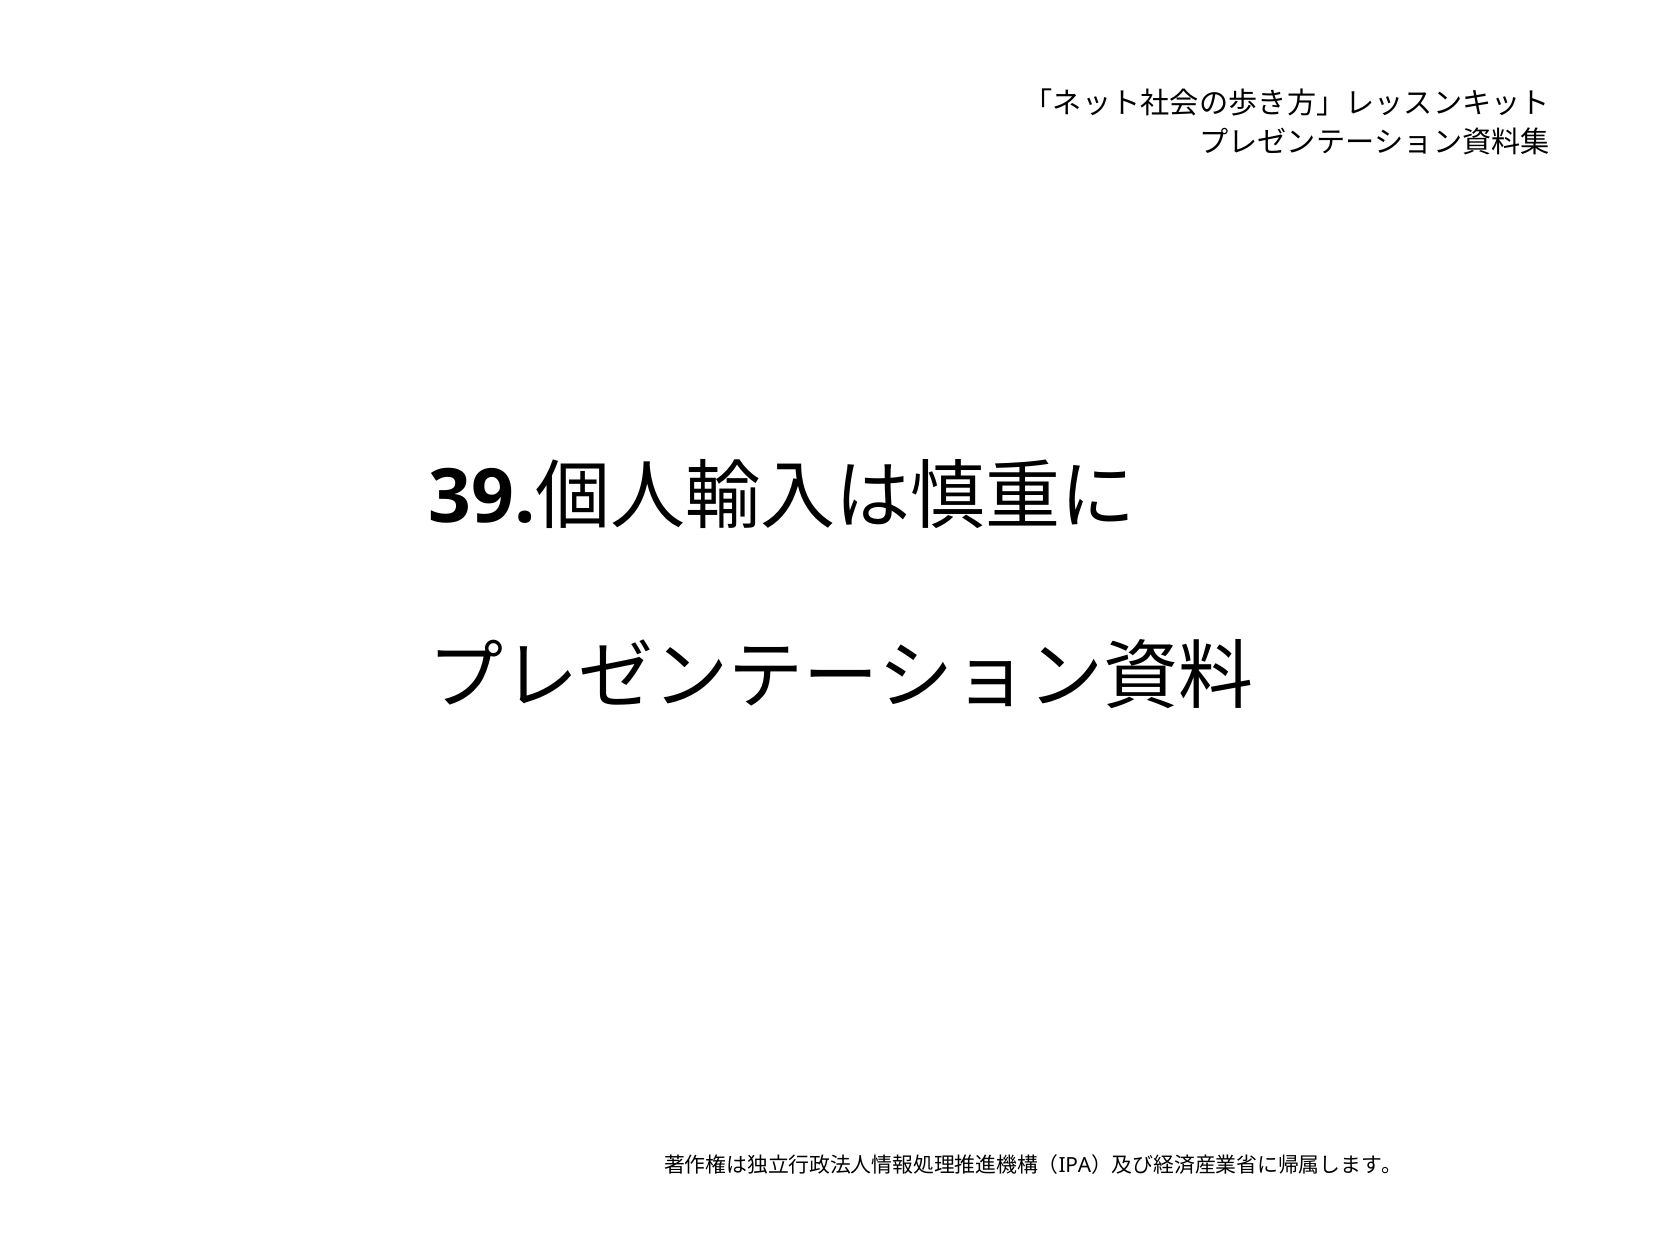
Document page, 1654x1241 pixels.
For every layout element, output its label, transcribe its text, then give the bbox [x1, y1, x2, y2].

text_box 39.個人輸入は慎重に プレゼンテーション資料 [413, 442, 1447, 729]
text_box 著作権は独立行政法人情報処理推進機構（IPA）及び経済産業省に帰属します。 [649, 1145, 1536, 1186]
text_box 「ネット社会の歩き方」レッスンキット プレゼンテーション資料集 [1003, 74, 1566, 169]
